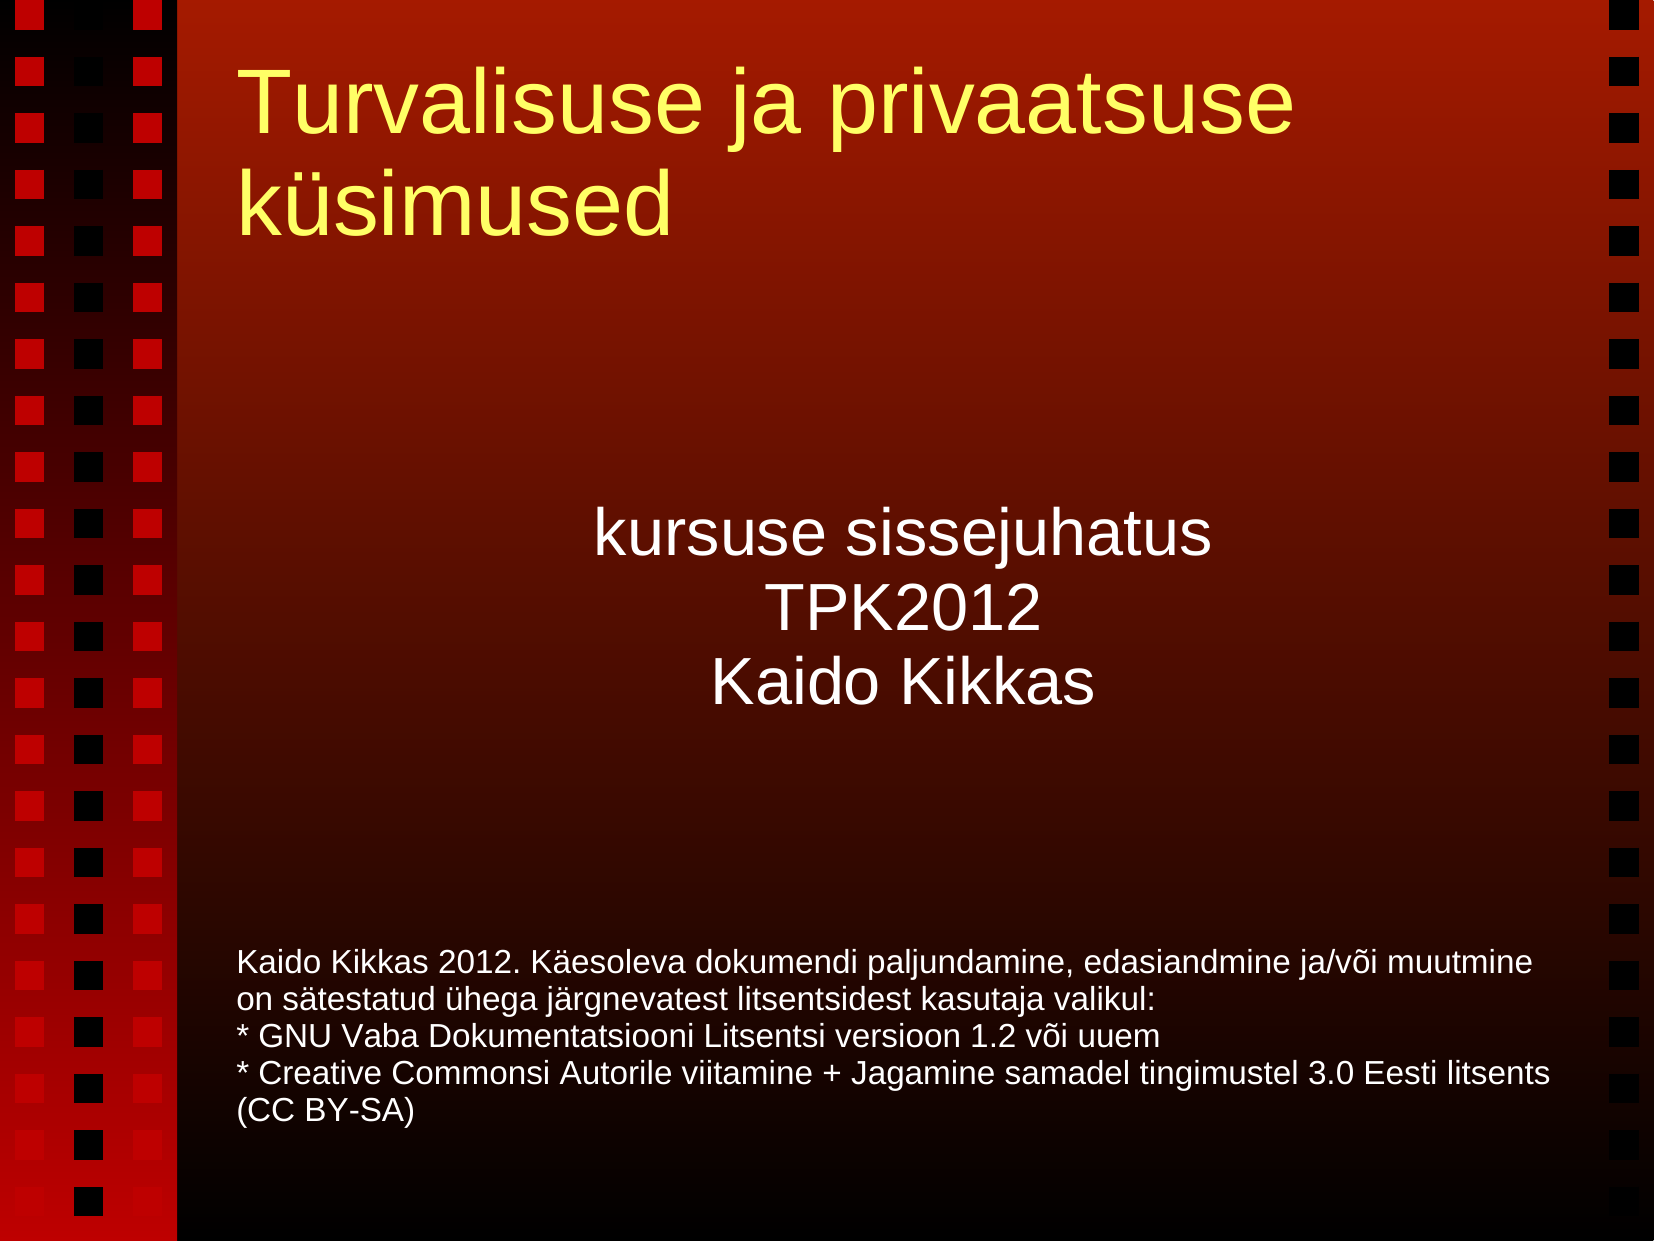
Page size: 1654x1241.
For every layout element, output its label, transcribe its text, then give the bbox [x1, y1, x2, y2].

subtitle kursuse sissejuhatus TPK2012 Kaido Kikkas Kaido Kikkas 2012. Käesoleva dokumendi paljundamine, edasiandmine ja/või muutmine on sätestatud ühega järgnevatest litsentsidest kasutaja valikul: * GNU Vaba Dokumentatsiooni Litsentsi versioon 1.2 või uuem * Creative Commonsi Autorile viitamine + Jagamine samadel tingimustel 3.0 Eesti litsents (CC BY-SA) [236, 270, 1571, 1129]
title Turvalisuse ja privaatsuse küsimused [236, 49, 1571, 257]
